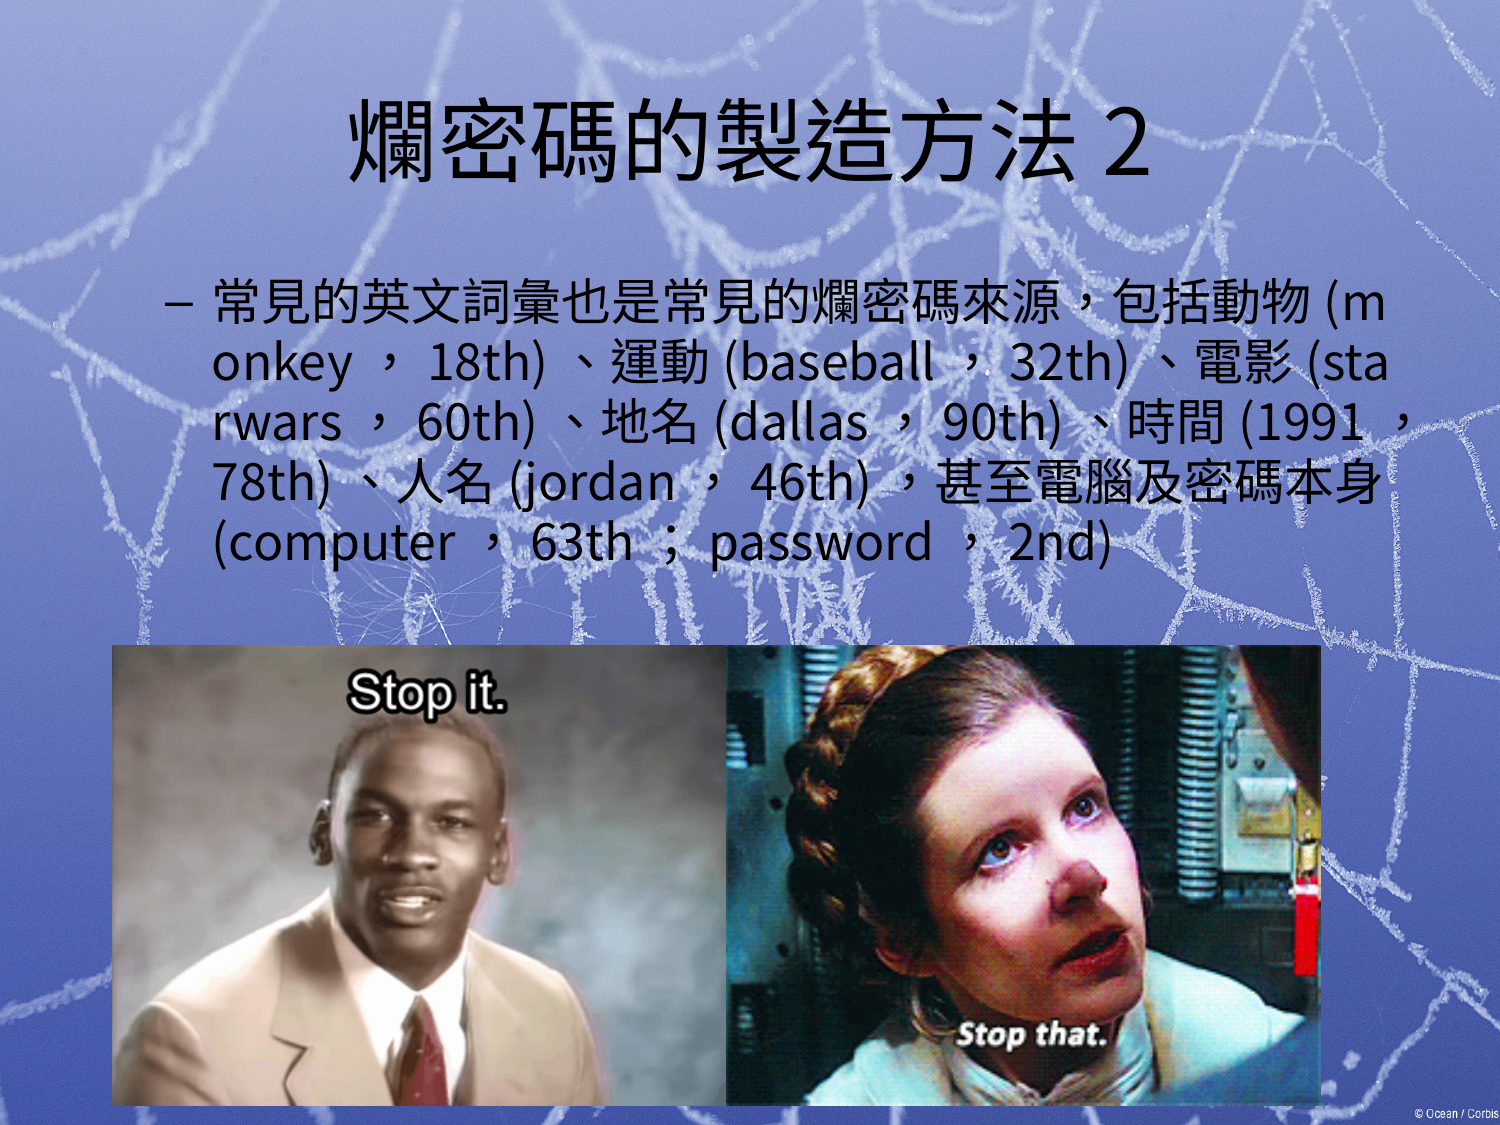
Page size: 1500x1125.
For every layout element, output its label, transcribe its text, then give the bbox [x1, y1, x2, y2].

picture [0, 0, 1500, 1125]
title 爛密碼的製造方法2 [75, 45, 1425, 233]
list 常見的英文詞彙也是常見的爛密碼來源，包括動物(monkey，18th)、運動(baseball，32th)、電影(starwars，60th)、地名(dallas，90th)、時間(1991，78th)、人名(jordan，46th)，甚至電腦及密碼本身(computer，63th；password，2nd) [75, 262, 1425, 1005]
